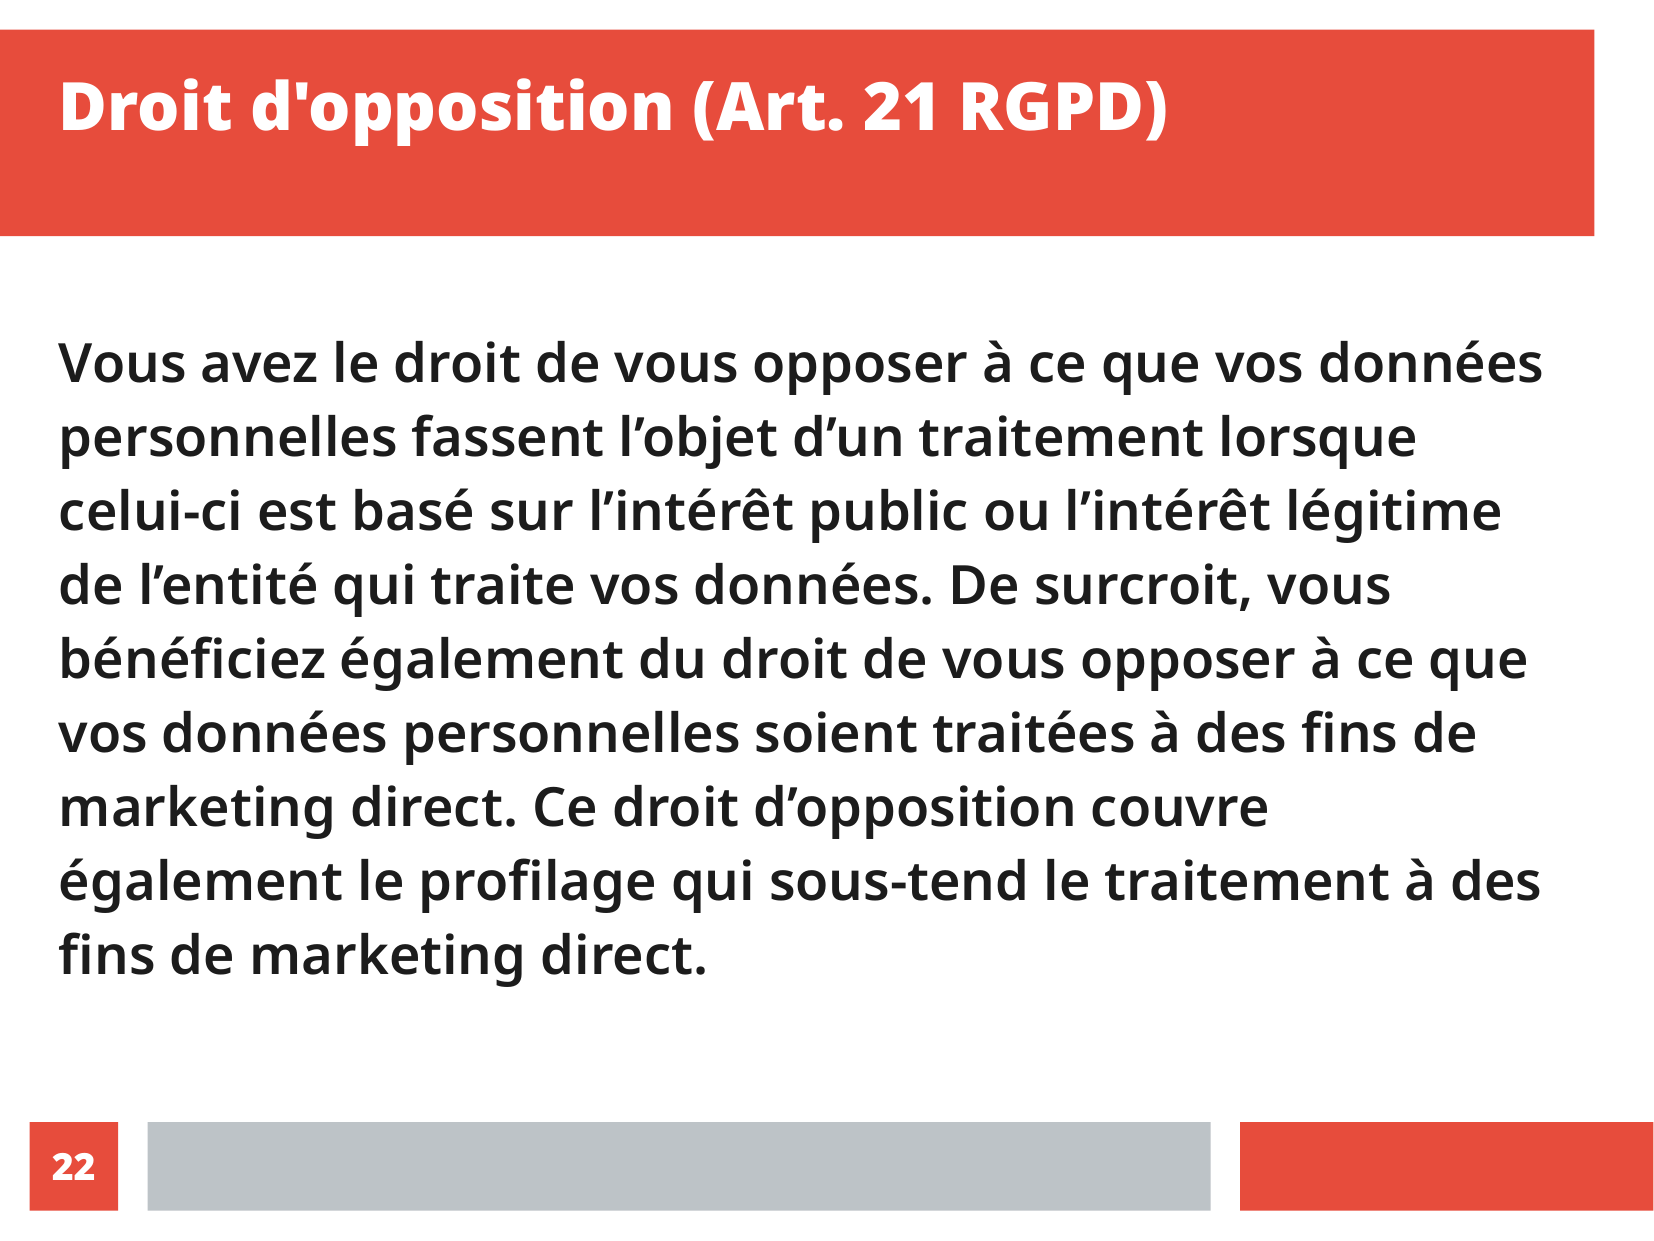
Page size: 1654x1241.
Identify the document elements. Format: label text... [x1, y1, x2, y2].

title Droit d'opposition (Art. 21 RGPD) [59, 59, 1595, 207]
list Vous avez le droit de vous opposer à ce que vos données personnelles fassent l’objet d’un traitement lorsque celui-ci est basé sur l’intérêt public ou l’intérêt légitime de l’entité qui traite vos données. De surcroit, vous bénéficiez également du droit de vous opposer à ce que vos données personnelles soient traitées à des fins de marketing direct. Ce droit d’opposition couvre également le profilage qui sous-tend le traitement à des fins de marketing direct. [59, 324, 1565, 1093]
